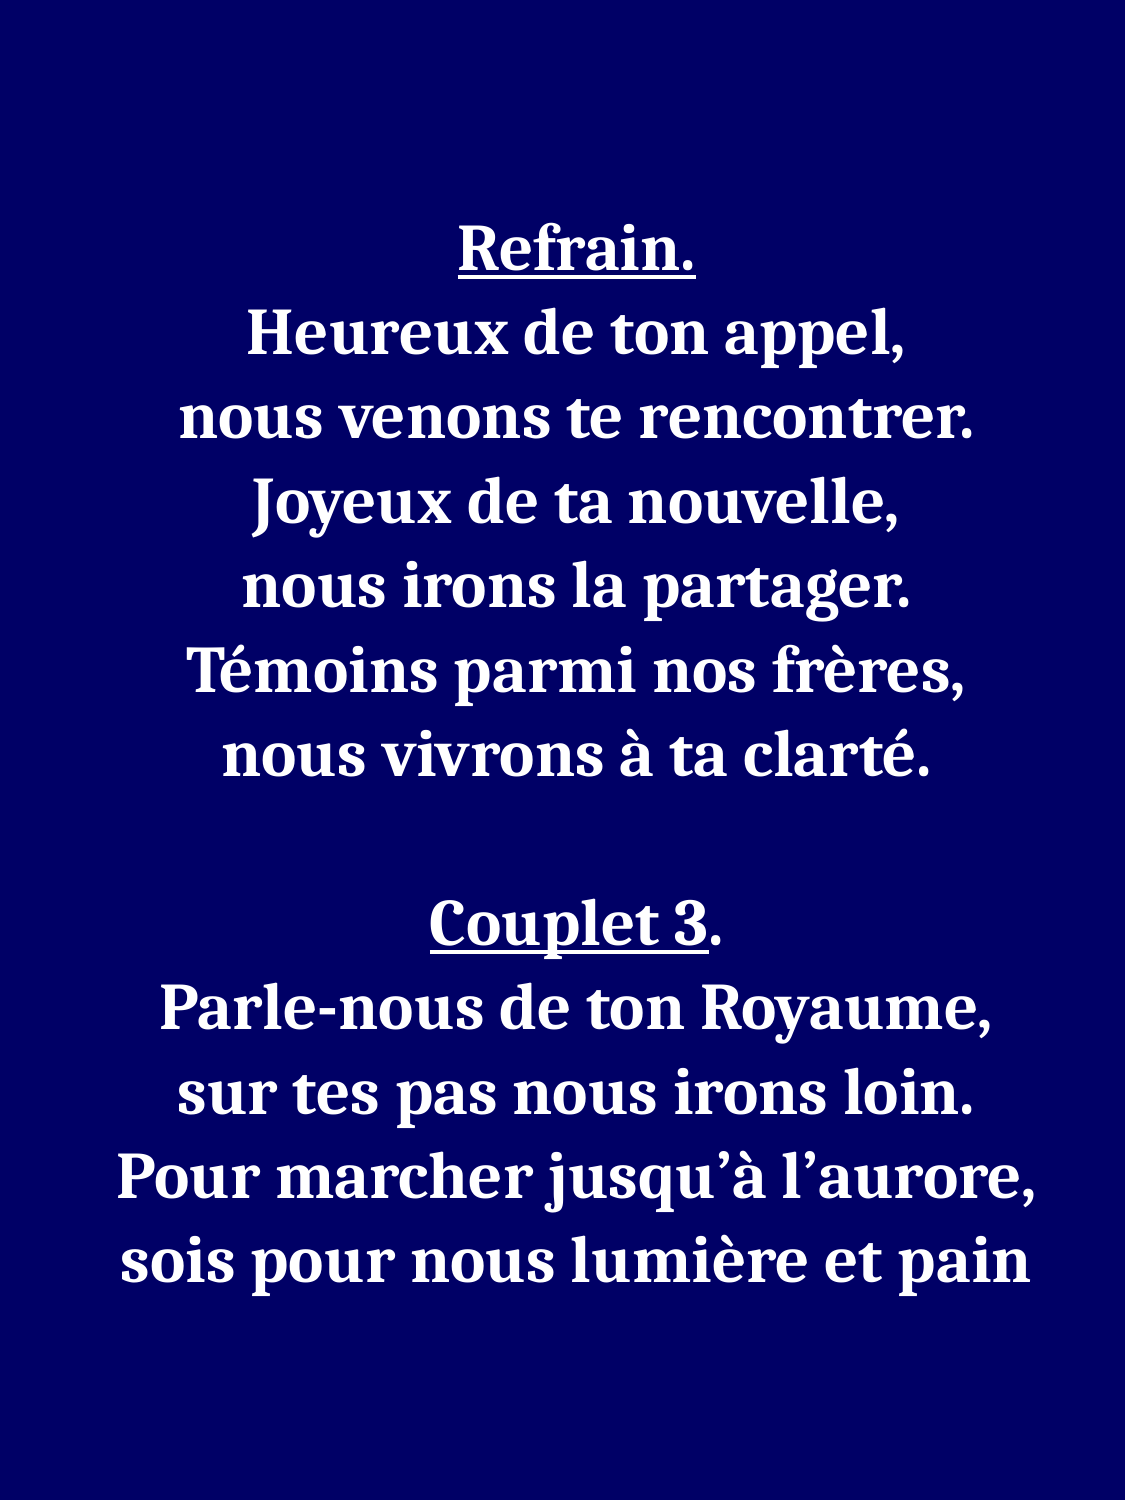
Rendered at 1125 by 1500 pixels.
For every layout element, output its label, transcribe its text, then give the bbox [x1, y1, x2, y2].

text_box Refrain. Heureux de ton appel, nous venons te rencontrer. Joyeux de ta nouvelle, nous irons la partager. Témoins parmi nos frères, nous vivrons à ta clarté. Couplet 3. Parle-nous de ton Royaume, sur tes pas nous irons loin. Pour marcher jusqu’à l’aurore, sois pour nous lumière et pain [0, 147, 1125, 1500]
